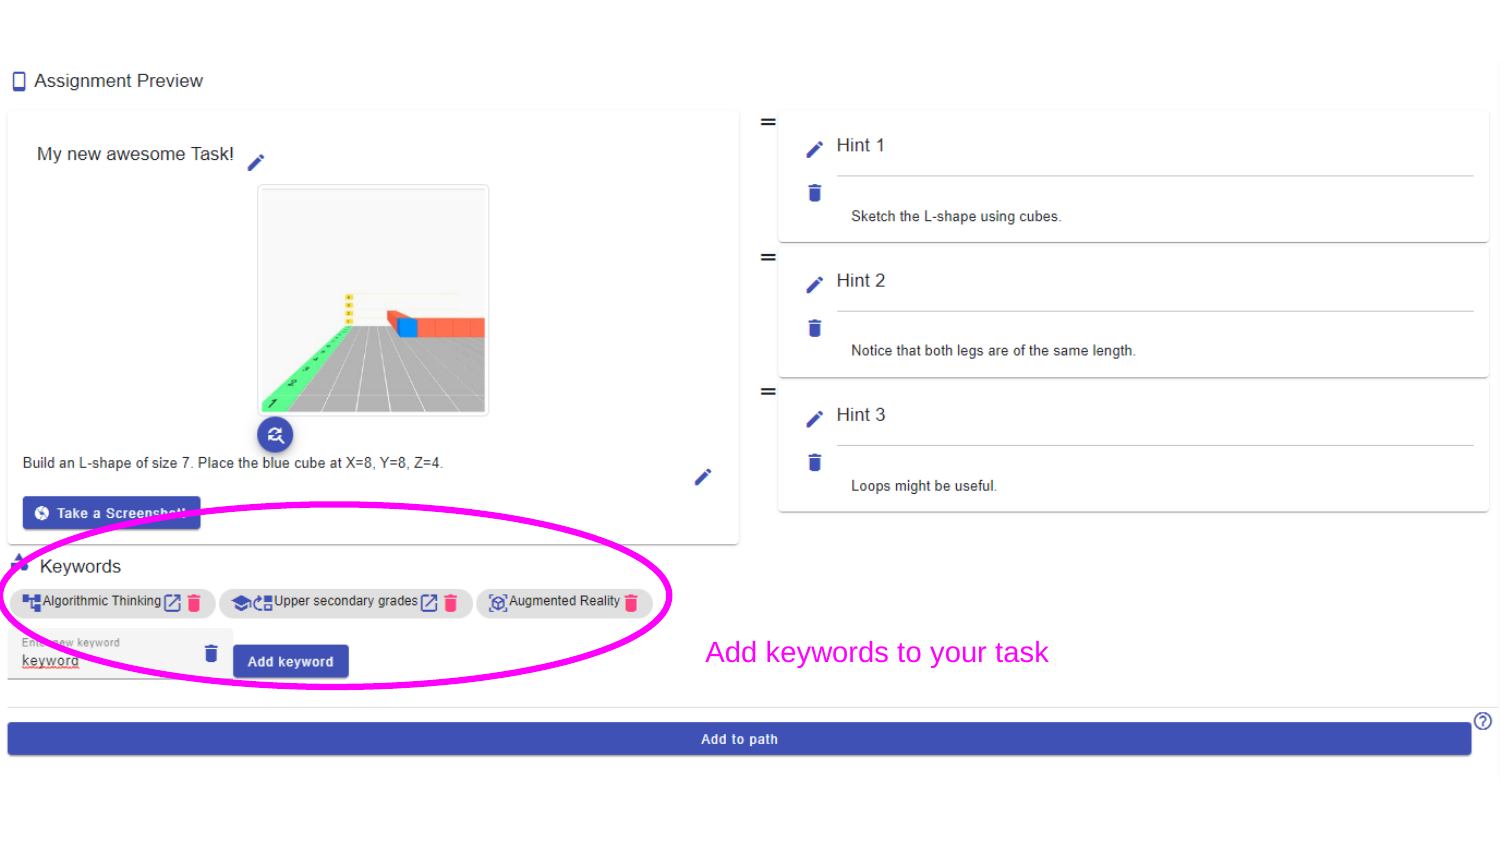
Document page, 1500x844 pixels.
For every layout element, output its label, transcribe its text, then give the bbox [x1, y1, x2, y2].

text_box Add keywords to your task [690, 618, 1166, 685]
picture [4, 508, 666, 683]
picture [0, 64, 1500, 780]
